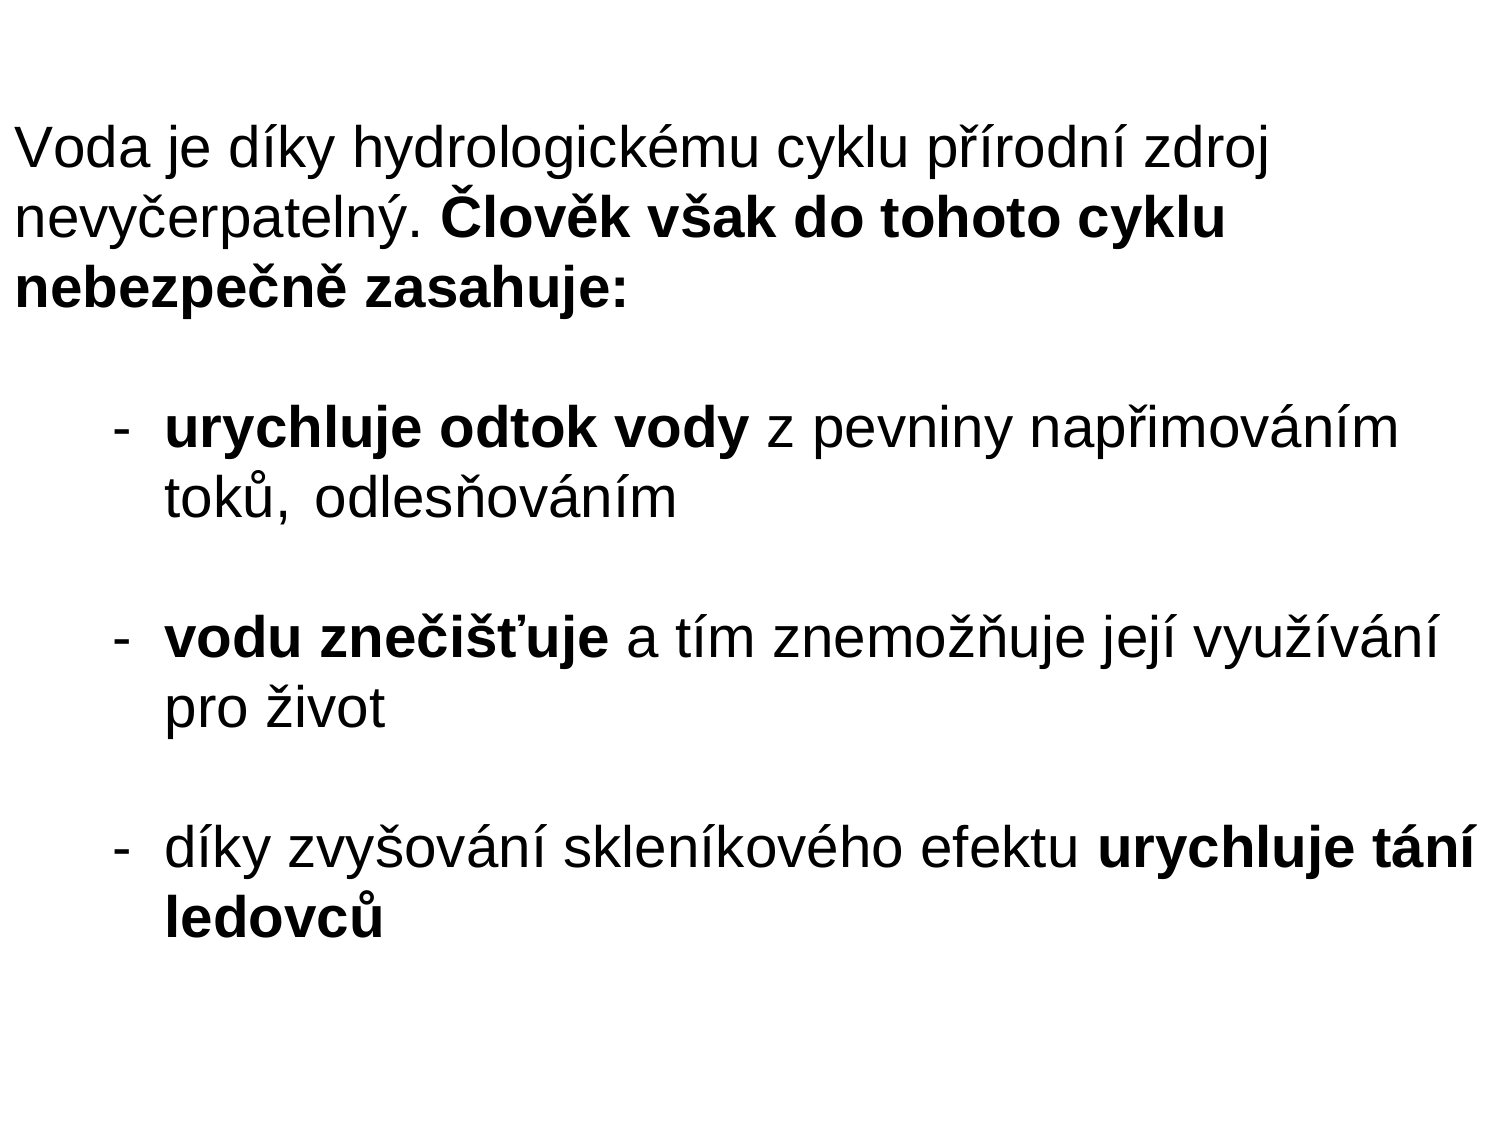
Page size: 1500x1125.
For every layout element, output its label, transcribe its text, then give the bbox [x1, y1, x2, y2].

text_box Voda je díky hydrologickému cyklu přírodní zdroj nevyčerpatelný. Člověk však do tohoto cyklu nebezpečně zasahuje: - urychluje odtok vody z pevniny napřimováním toků, odlesňováním - vodu znečišťuje a tím znemožňuje její využívání pro život - díky zvyšování skleníkového efektu urychluje tání ledovců [0, 101, 1500, 957]
